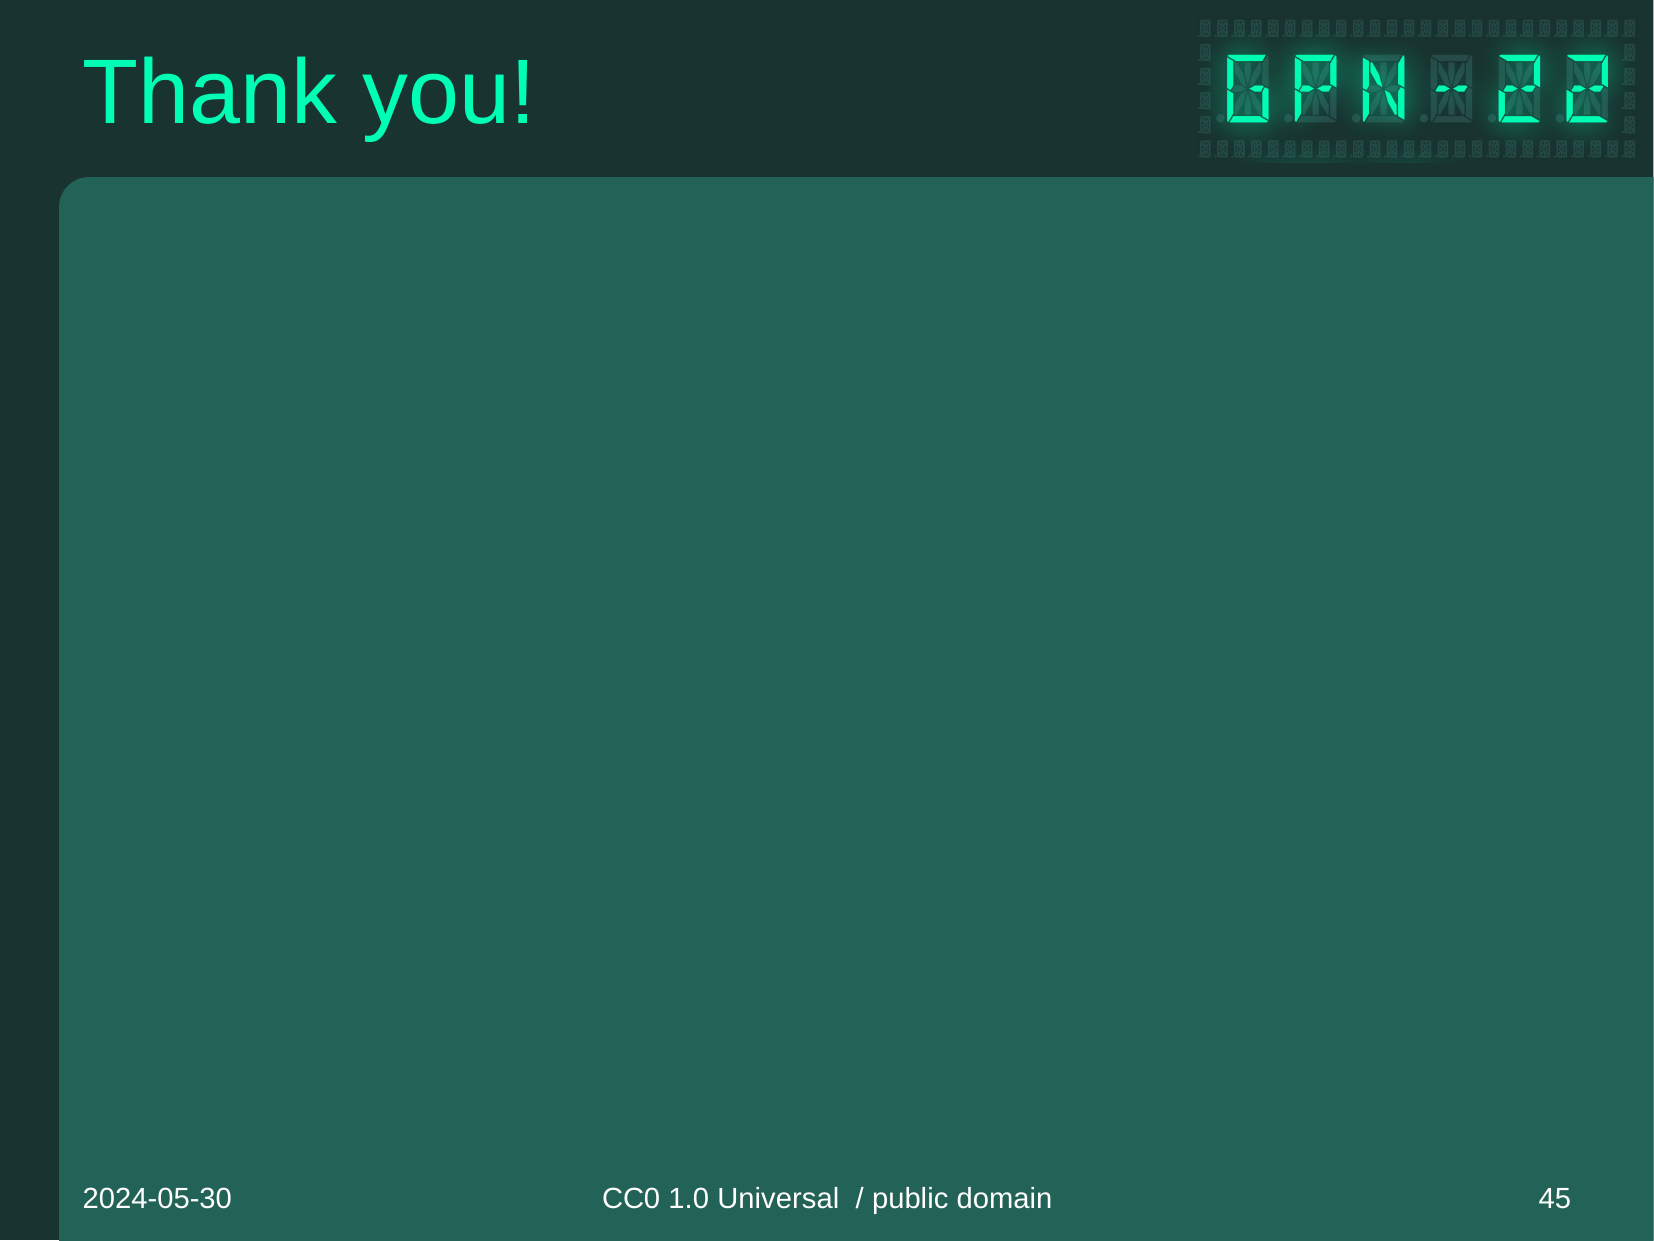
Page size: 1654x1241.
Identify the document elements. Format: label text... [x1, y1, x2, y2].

title Thank you! [82, 40, 1004, 143]
picture [1196, 15, 1639, 163]
